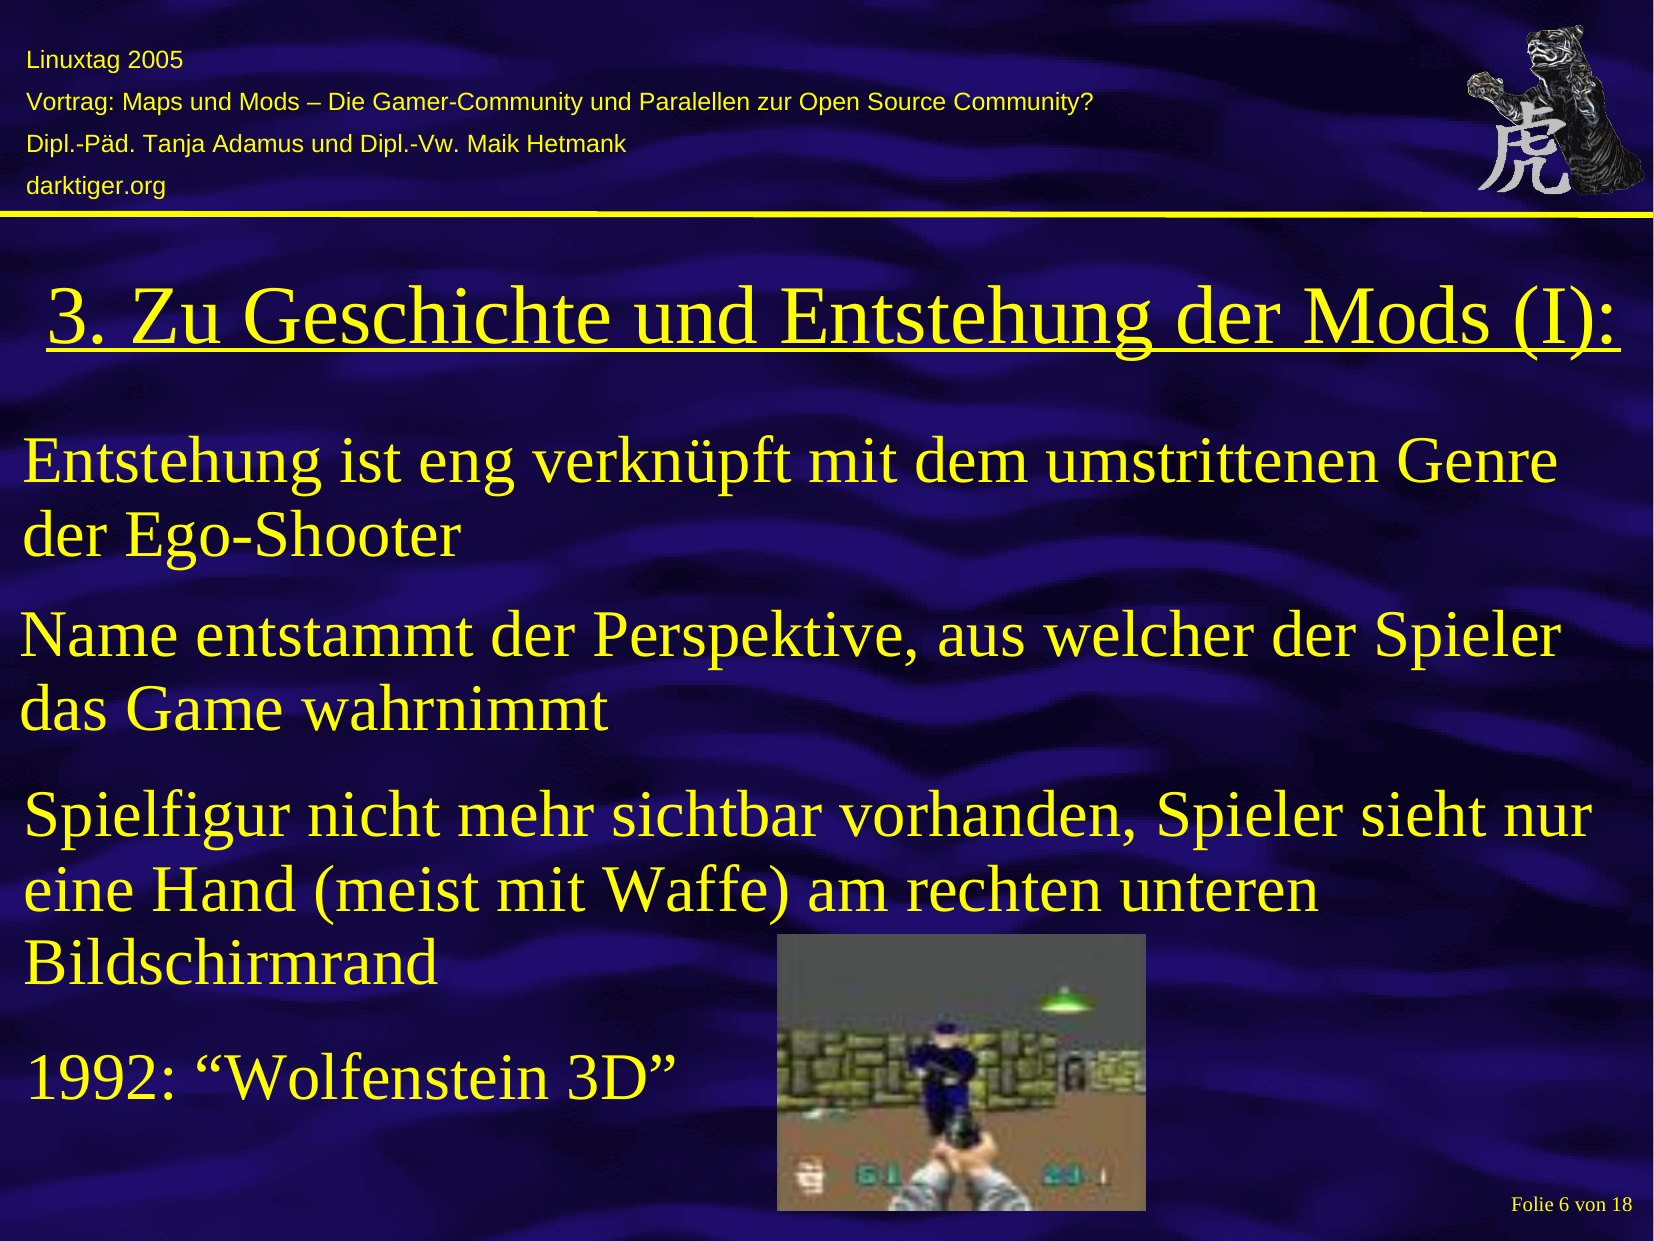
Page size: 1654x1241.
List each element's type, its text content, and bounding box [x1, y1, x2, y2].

text_box Entstehung ist eng verknüpft mit dem umstrittenen Genre der Ego-Shooter [22, 423, 1638, 577]
text_box 3. Zu Geschichte und Entstehung der Mods (I): [46, 268, 1621, 362]
text_box 1992: “Wolfenstein 3D” [25, 1040, 697, 1115]
text_box Name entstammt der Perspektive, aus welcher der Spieler das Game wahrnimmt [19, 596, 1619, 746]
picture [0, 0, 1654, 211]
text_box Folie 6 von 18 [1510, 1193, 1633, 1217]
text_box Spielfigur nicht mehr sichtbar vorhanden, Spieler sieht nur eine Hand (meist mit Waffe) am rechten unteren Bildschirmrand [23, 777, 1645, 1000]
text_box Linuxtag 2005 Vortrag: Maps und Mods – Die Gamer-Community und Paralellen zur Open Source Community? Dipl.-Päd. Tanja Adamus und Dipl.-Vw. Maik Hetmank darktiger.org [26, 31, 1097, 186]
picture [0, 217, 1654, 1241]
